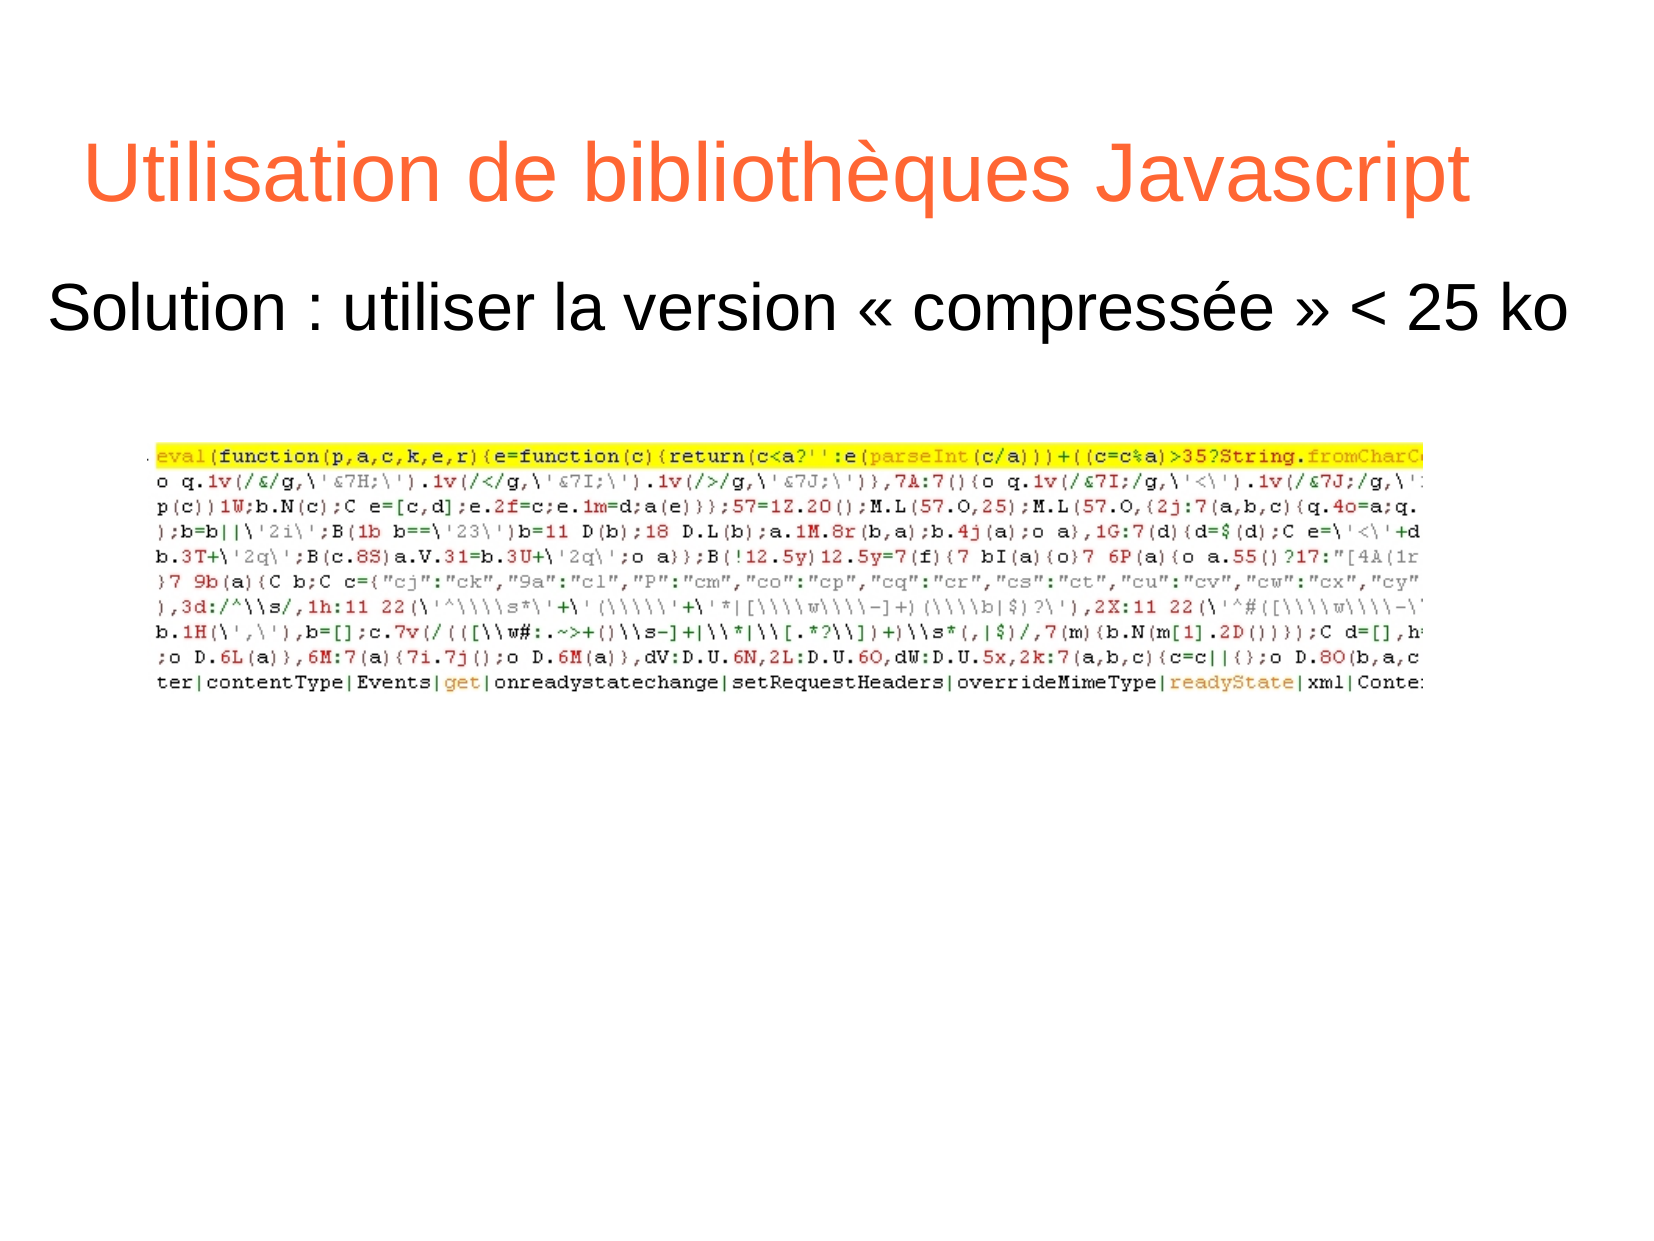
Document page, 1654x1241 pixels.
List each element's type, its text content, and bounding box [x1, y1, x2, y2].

title Utilisation de bibliothèques Javascript [82, 88, 1625, 257]
picture [147, 442, 1423, 701]
list Solution : utiliser la version « compressée » < 25 ko [29, 270, 1625, 1074]
